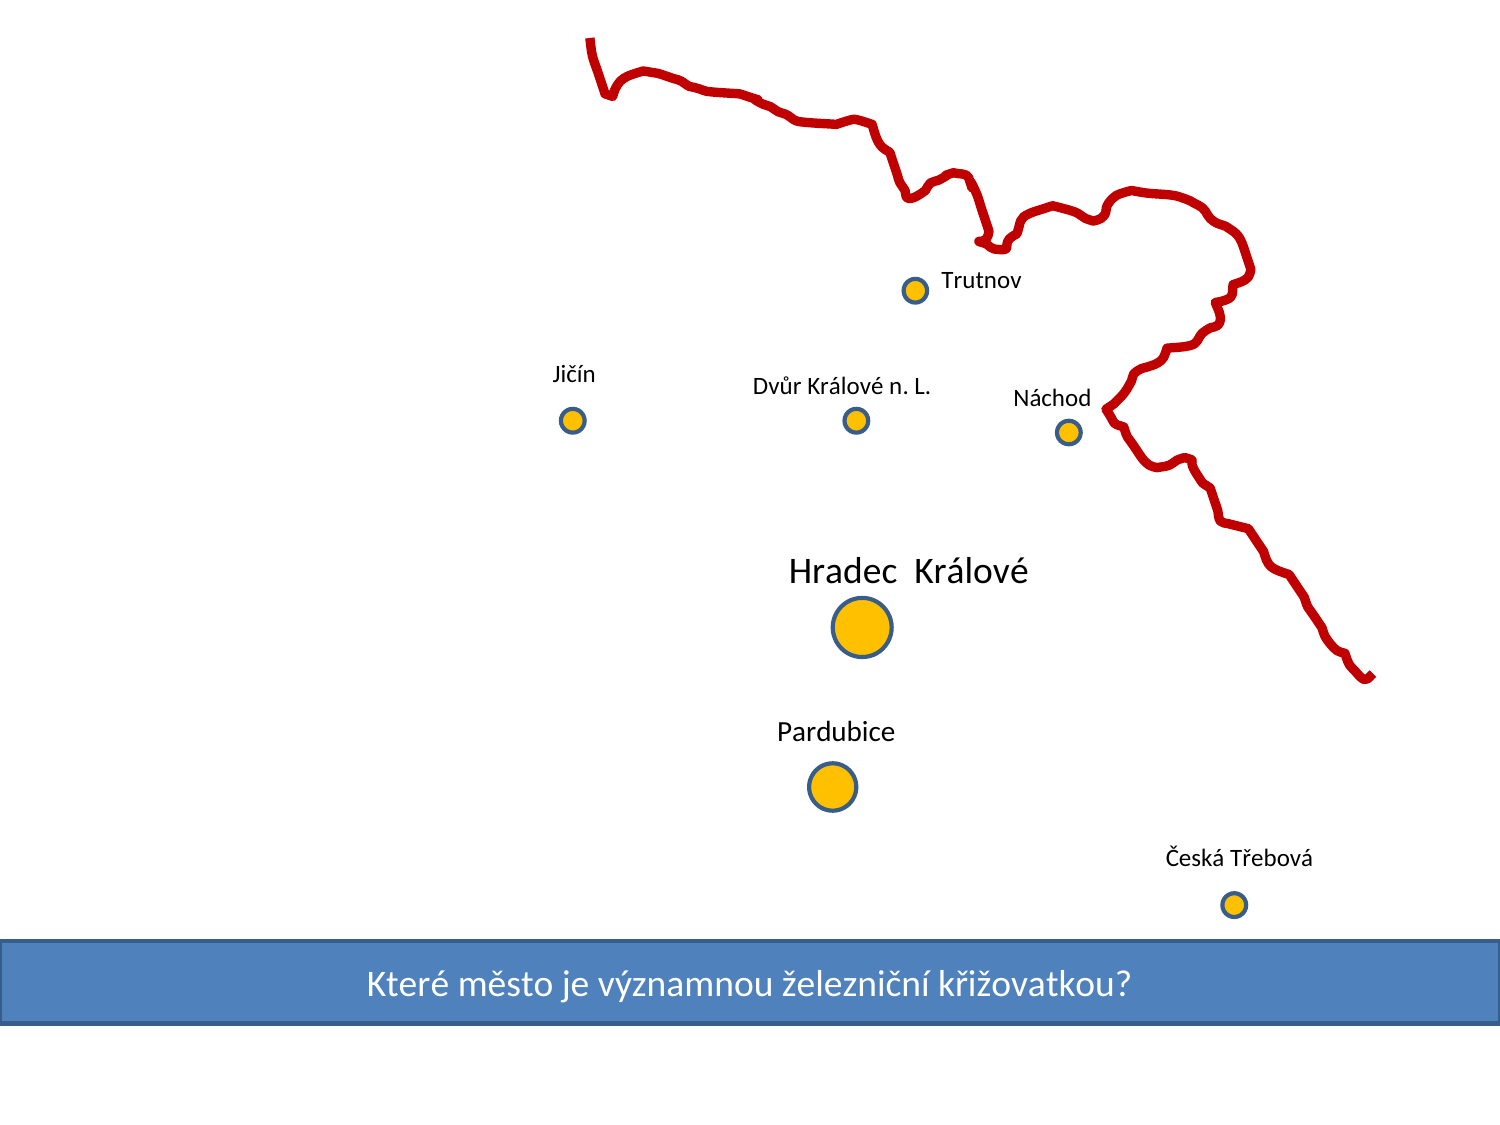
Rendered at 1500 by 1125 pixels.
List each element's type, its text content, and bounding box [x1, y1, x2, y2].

text_box [560, 408, 585, 433]
text_box Jičín [537, 350, 611, 396]
text_box [1222, 893, 1247, 918]
text_box Česká Třebová [1151, 834, 1329, 880]
text_box Náchod [998, 373, 1107, 419]
text_box [809, 763, 857, 811]
text_box [844, 408, 869, 433]
text_box [1056, 420, 1081, 445]
text_box Dvůr Králové n. L. [738, 361, 947, 408]
text_box Pardubice [762, 704, 911, 755]
text_box Trutnov [926, 255, 1037, 301]
text_box Které město je významnou železniční křižovatkou? [0, 940, 1500, 1024]
text_box [832, 600, 892, 658]
text_box Hradec Králové [774, 538, 1044, 600]
text_box [903, 278, 926, 303]
